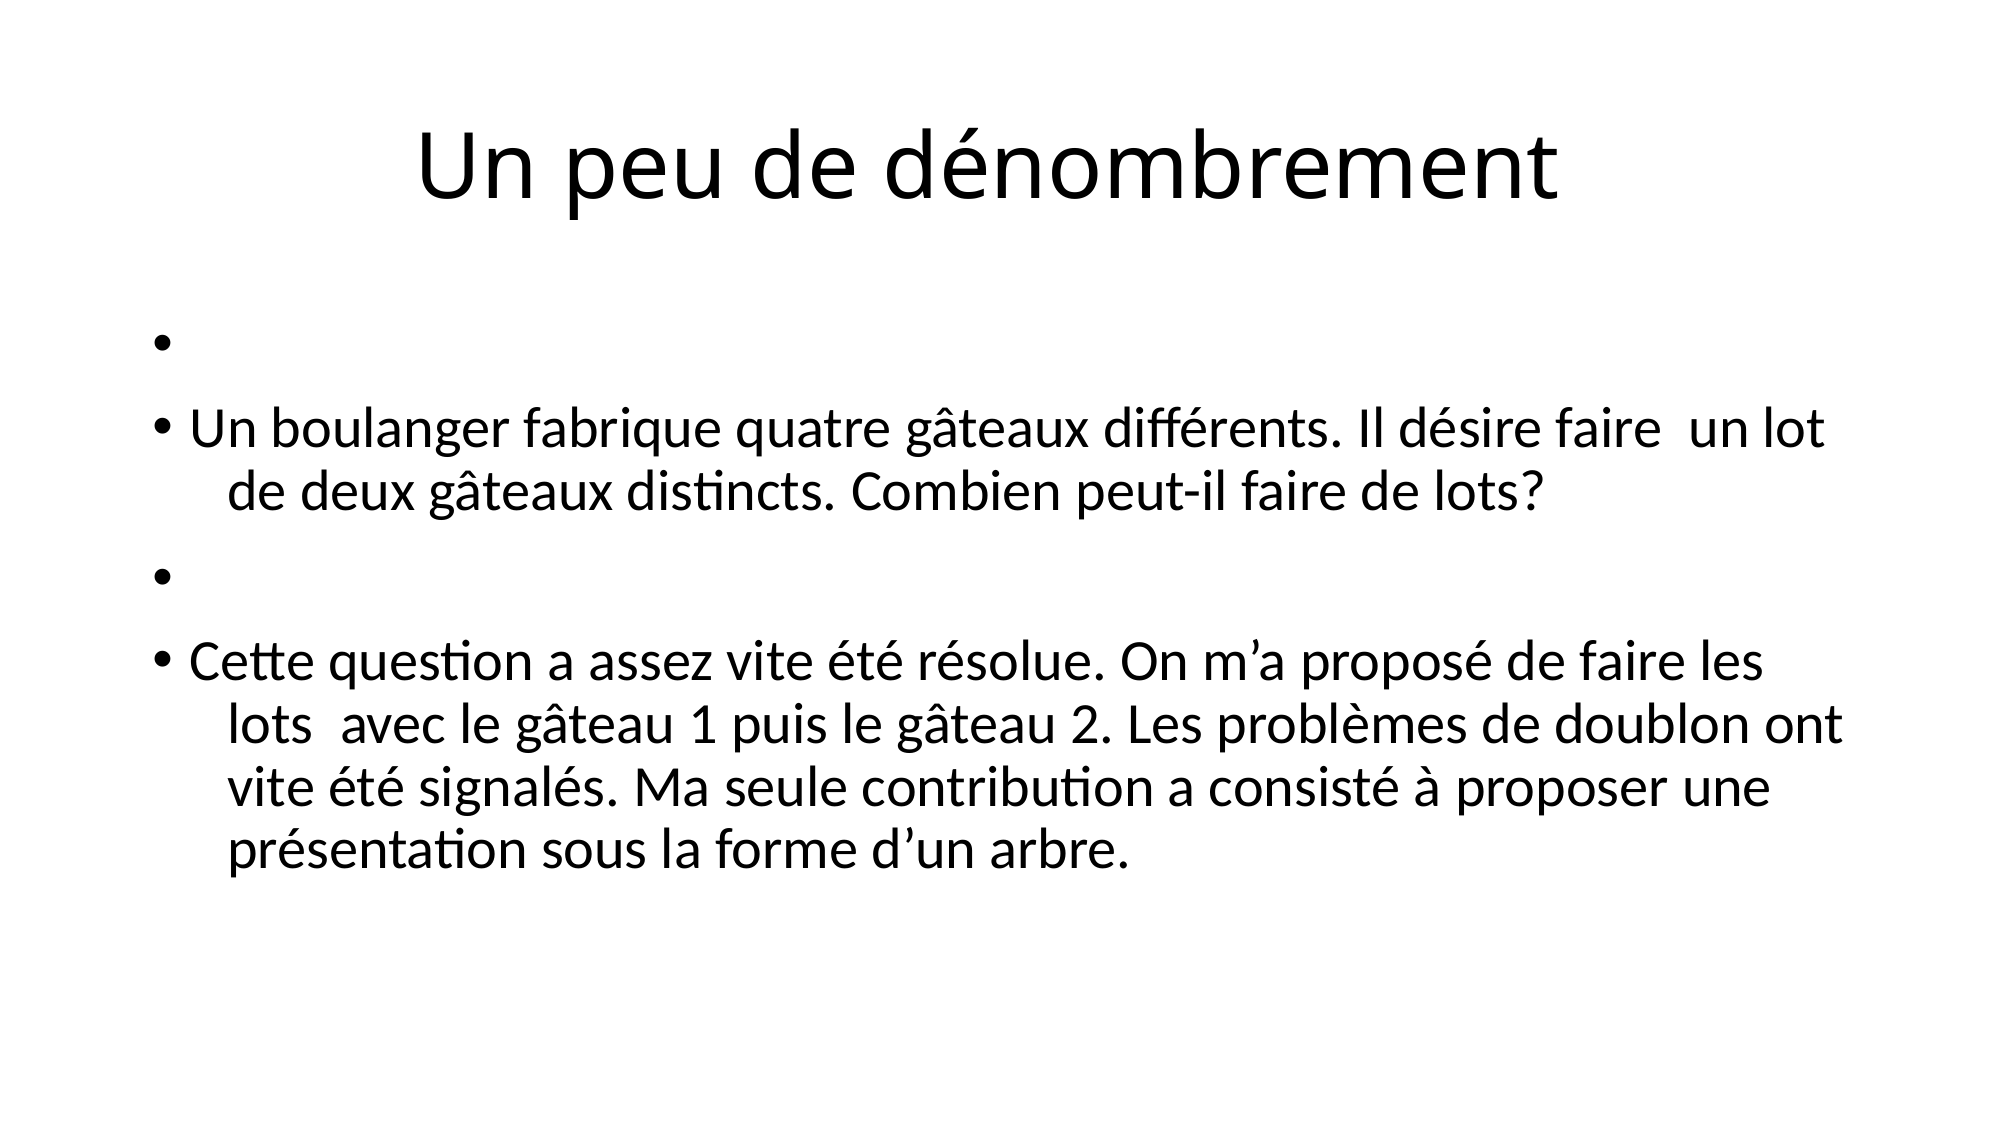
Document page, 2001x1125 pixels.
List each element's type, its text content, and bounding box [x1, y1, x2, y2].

title Un peu de dénombrement [137, 59, 1863, 278]
list Un boulanger fabrique quatre gâteaux différents. Il désire faire un lot de deux gâteaux distincts. Combien peut-il faire de lots? Cette question a assez vite été résolue. On m’a proposé de faire les lots avec le gâteau 1 puis le gâteau 2. Les problèmes de doublon ont vite été signalés. Ma seule contribution a consisté à proposer une présentation sous la forme d’un arbre. [137, 299, 1863, 1014]
